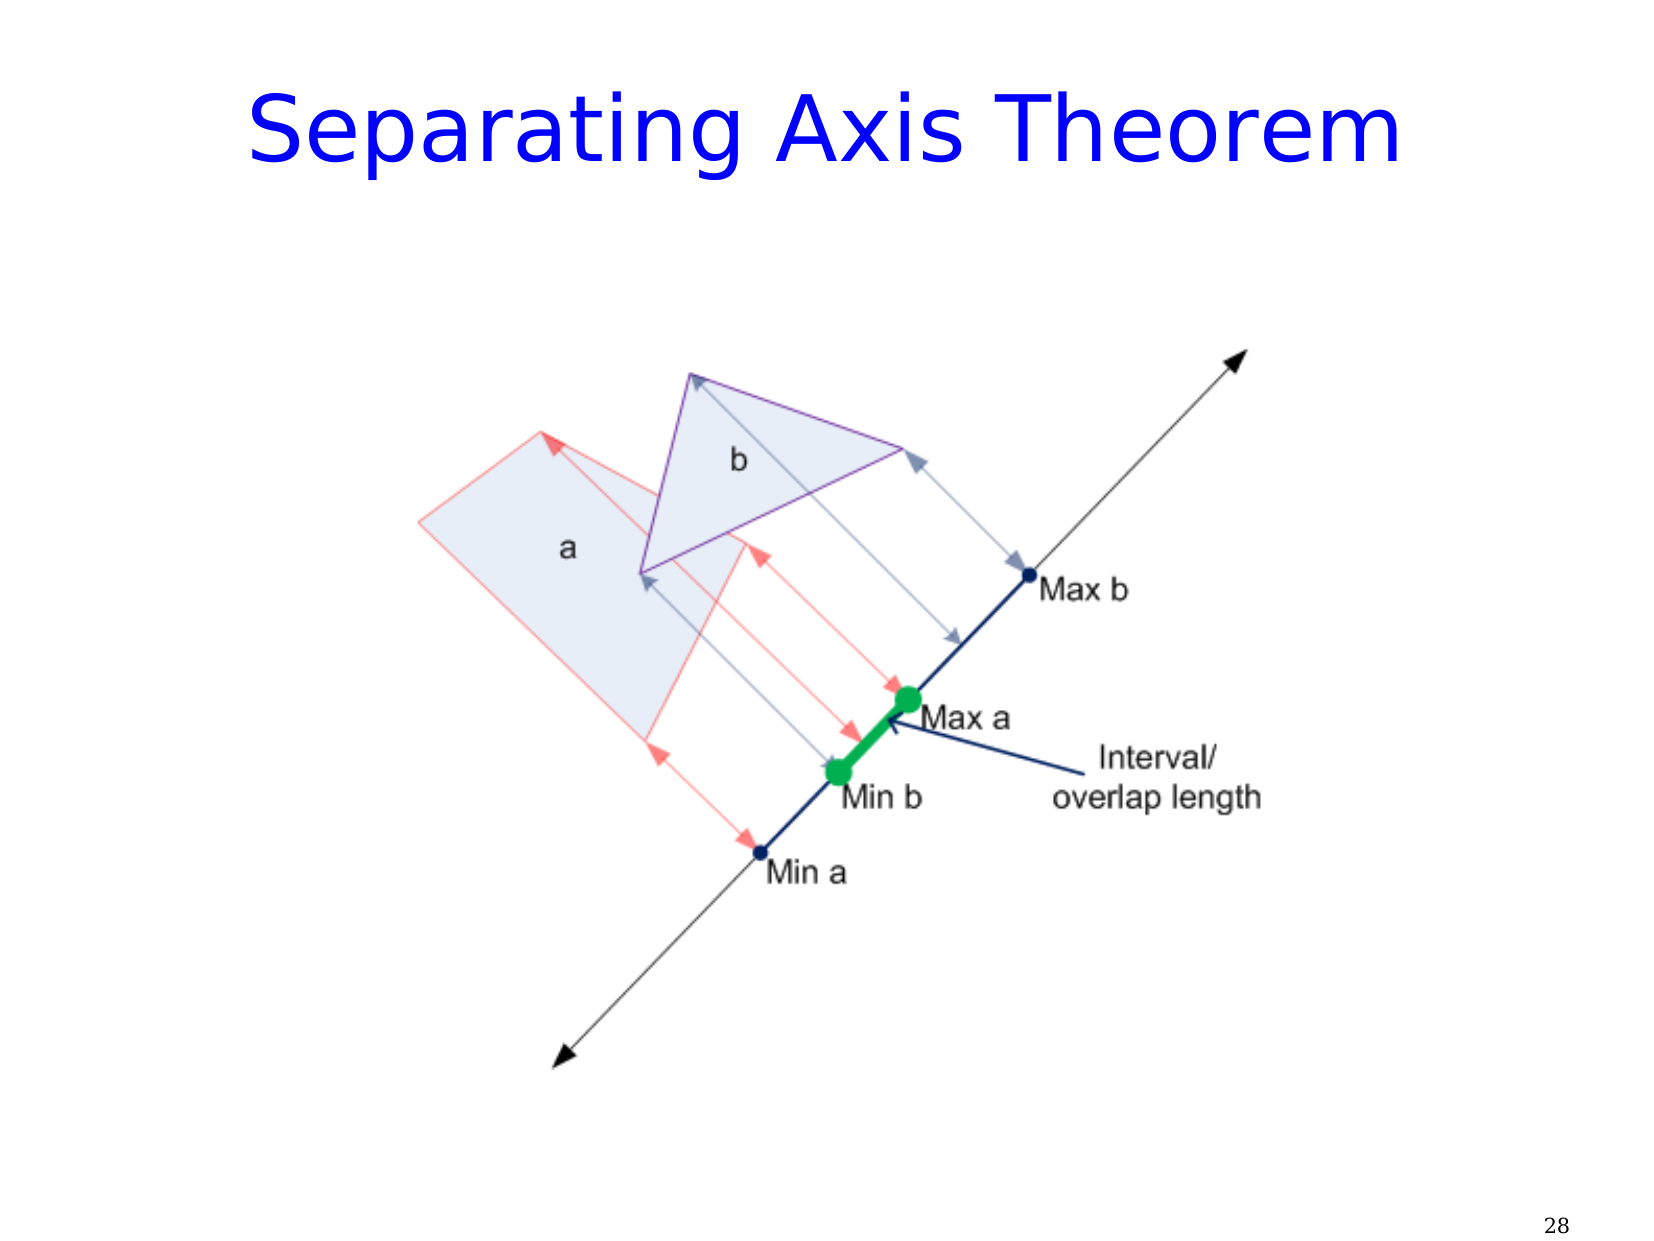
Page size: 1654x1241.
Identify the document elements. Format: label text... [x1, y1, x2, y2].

title Separating Axis Theorem [82, 25, 1571, 233]
picture [417, 348, 1265, 1070]
